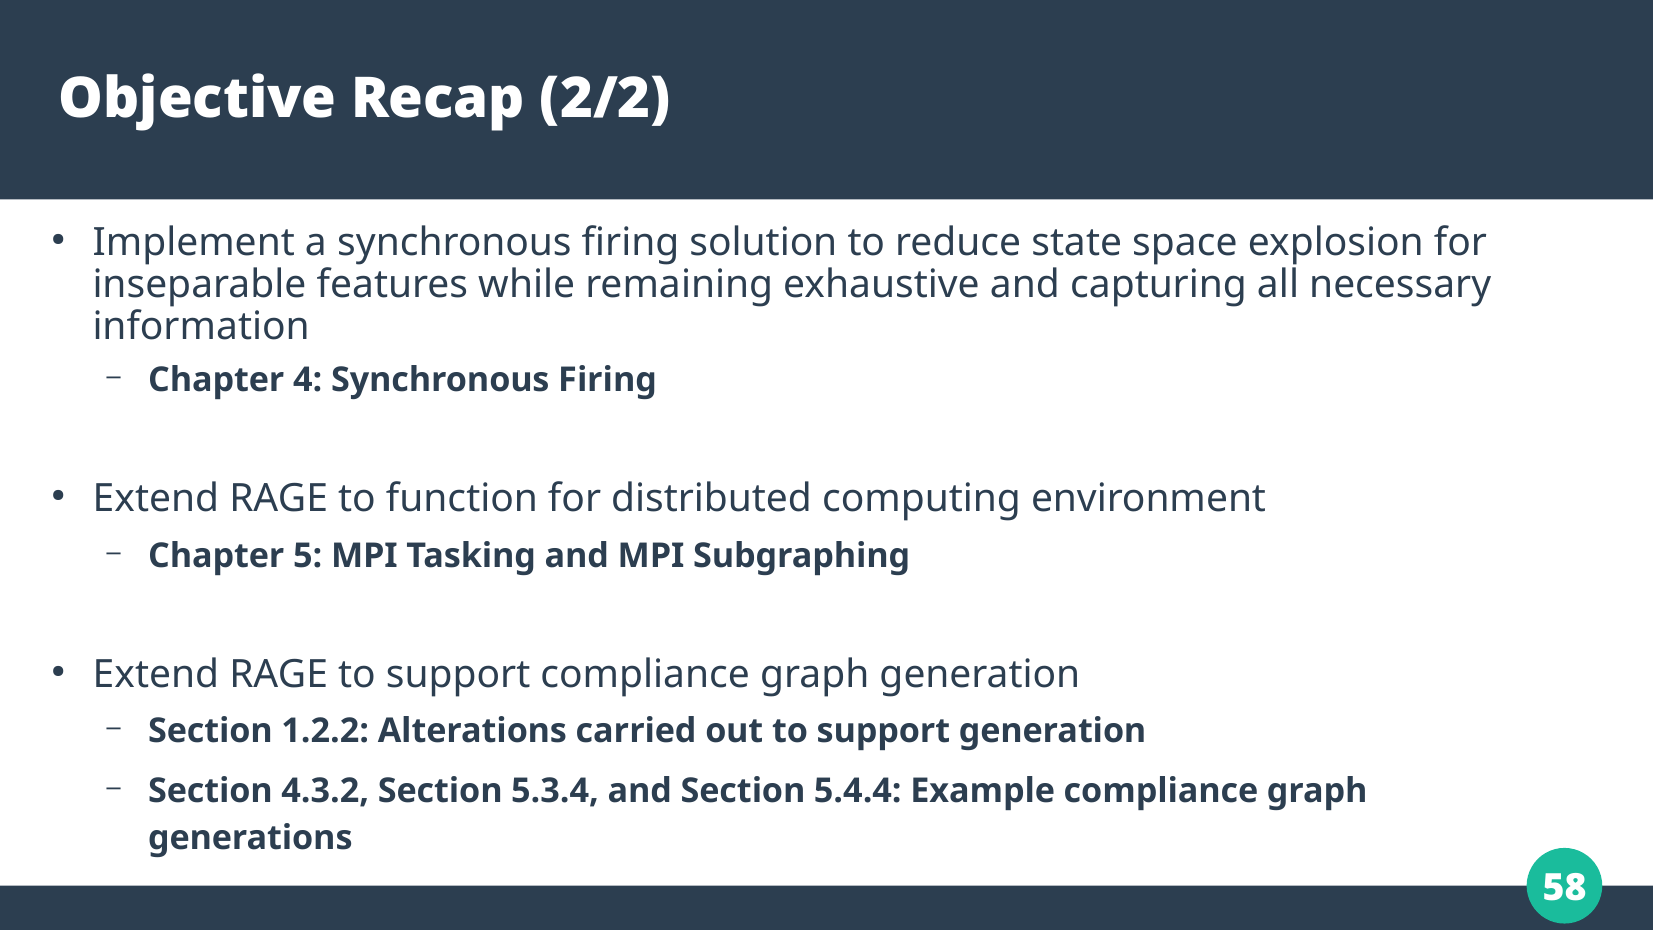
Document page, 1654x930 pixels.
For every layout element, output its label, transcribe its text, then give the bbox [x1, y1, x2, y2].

list Implement a synchronous firing solution to reduce state space explosion for inseparable features while remaining exhaustive and capturing all necessary information Chapter 4: Synchronous Firing Extend RAGE to function for distributed computing environment Chapter 5: MPI Tasking and MPI Subgraphing Extend RAGE to support compliance graph generation Section 1.2.2: Alterations carried out to support generation Section 4.3.2, Section 5.3.4, and Section 5.4.4: Example compliance graph generations [37, 225, 1576, 863]
title Objective Recap (2/2) [58, 36, 1594, 155]
